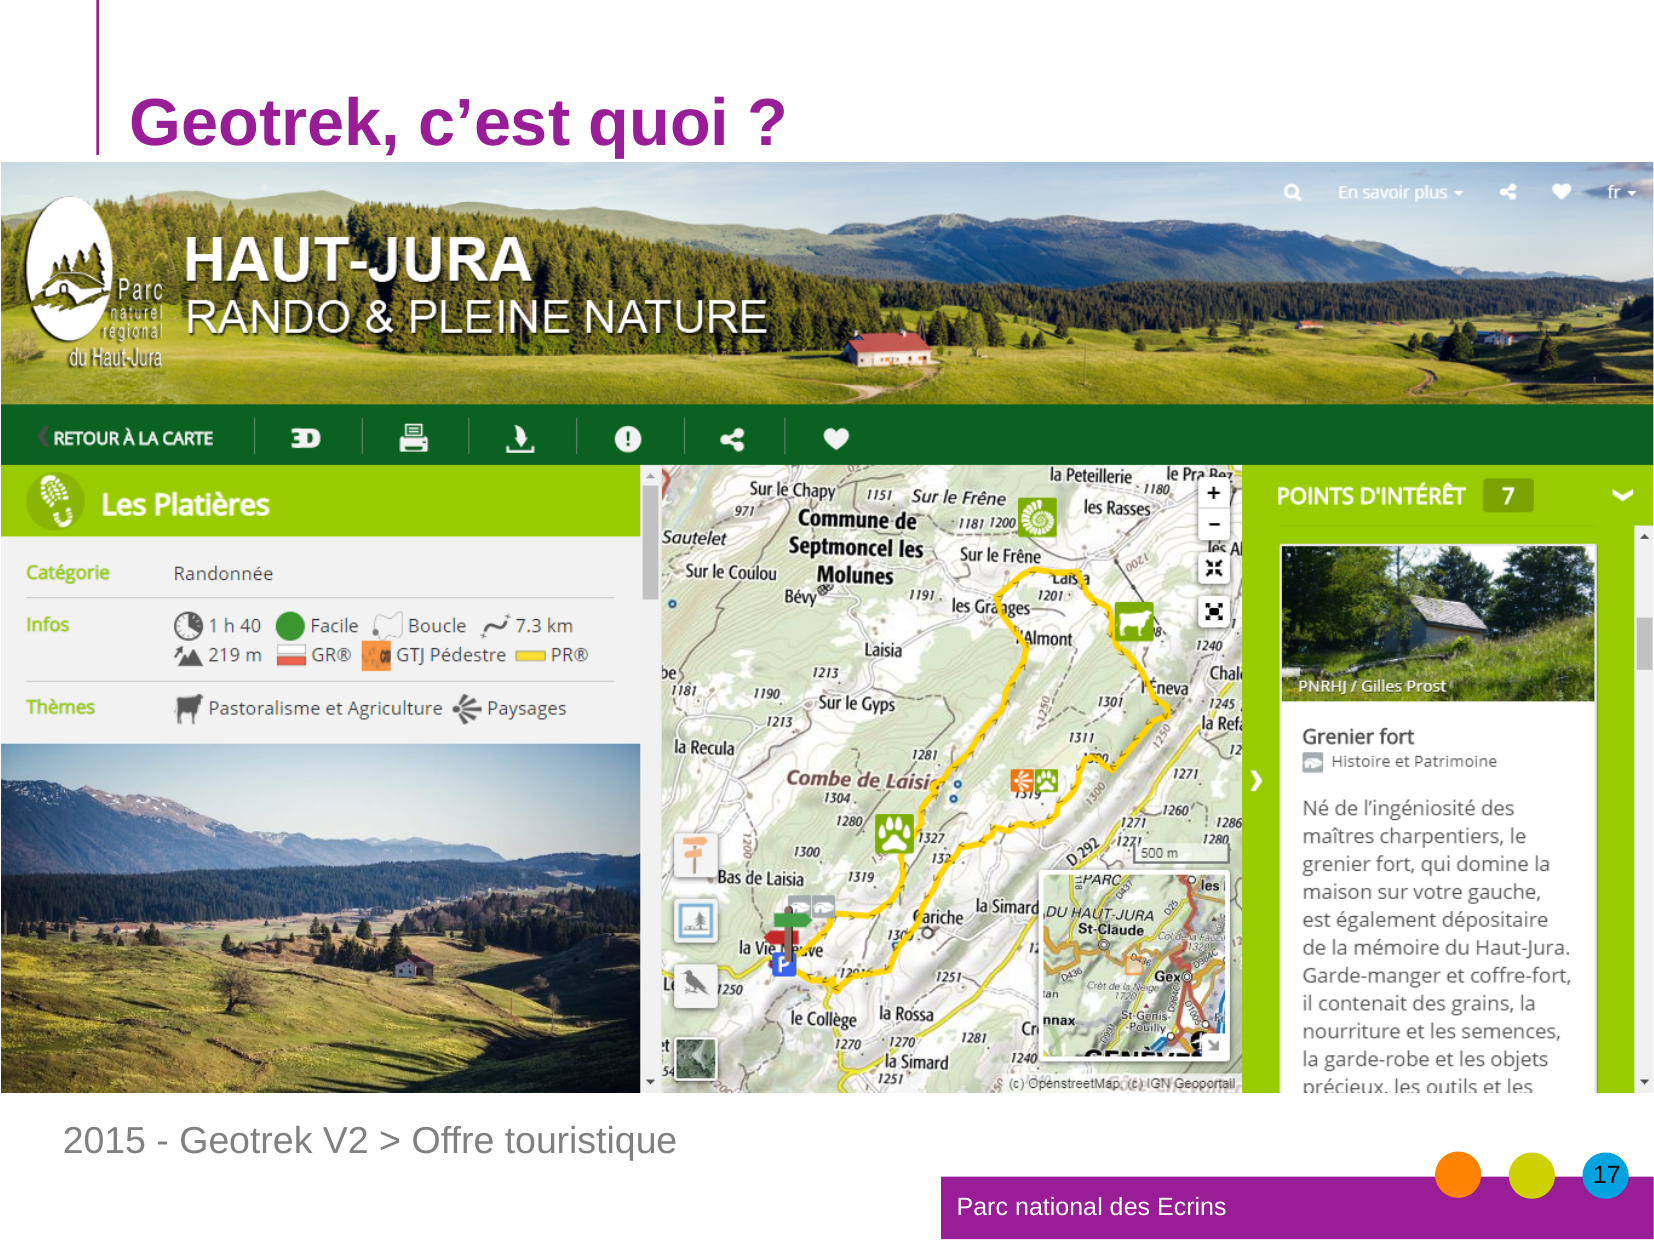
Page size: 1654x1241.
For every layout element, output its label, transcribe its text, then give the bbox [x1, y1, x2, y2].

picture [1, 162, 1654, 1093]
title Geotrek, c’est quoi ? [129, 11, 1619, 160]
text_box 2015 - Geotrek V2 > Offre touristique [48, 1112, 693, 1170]
